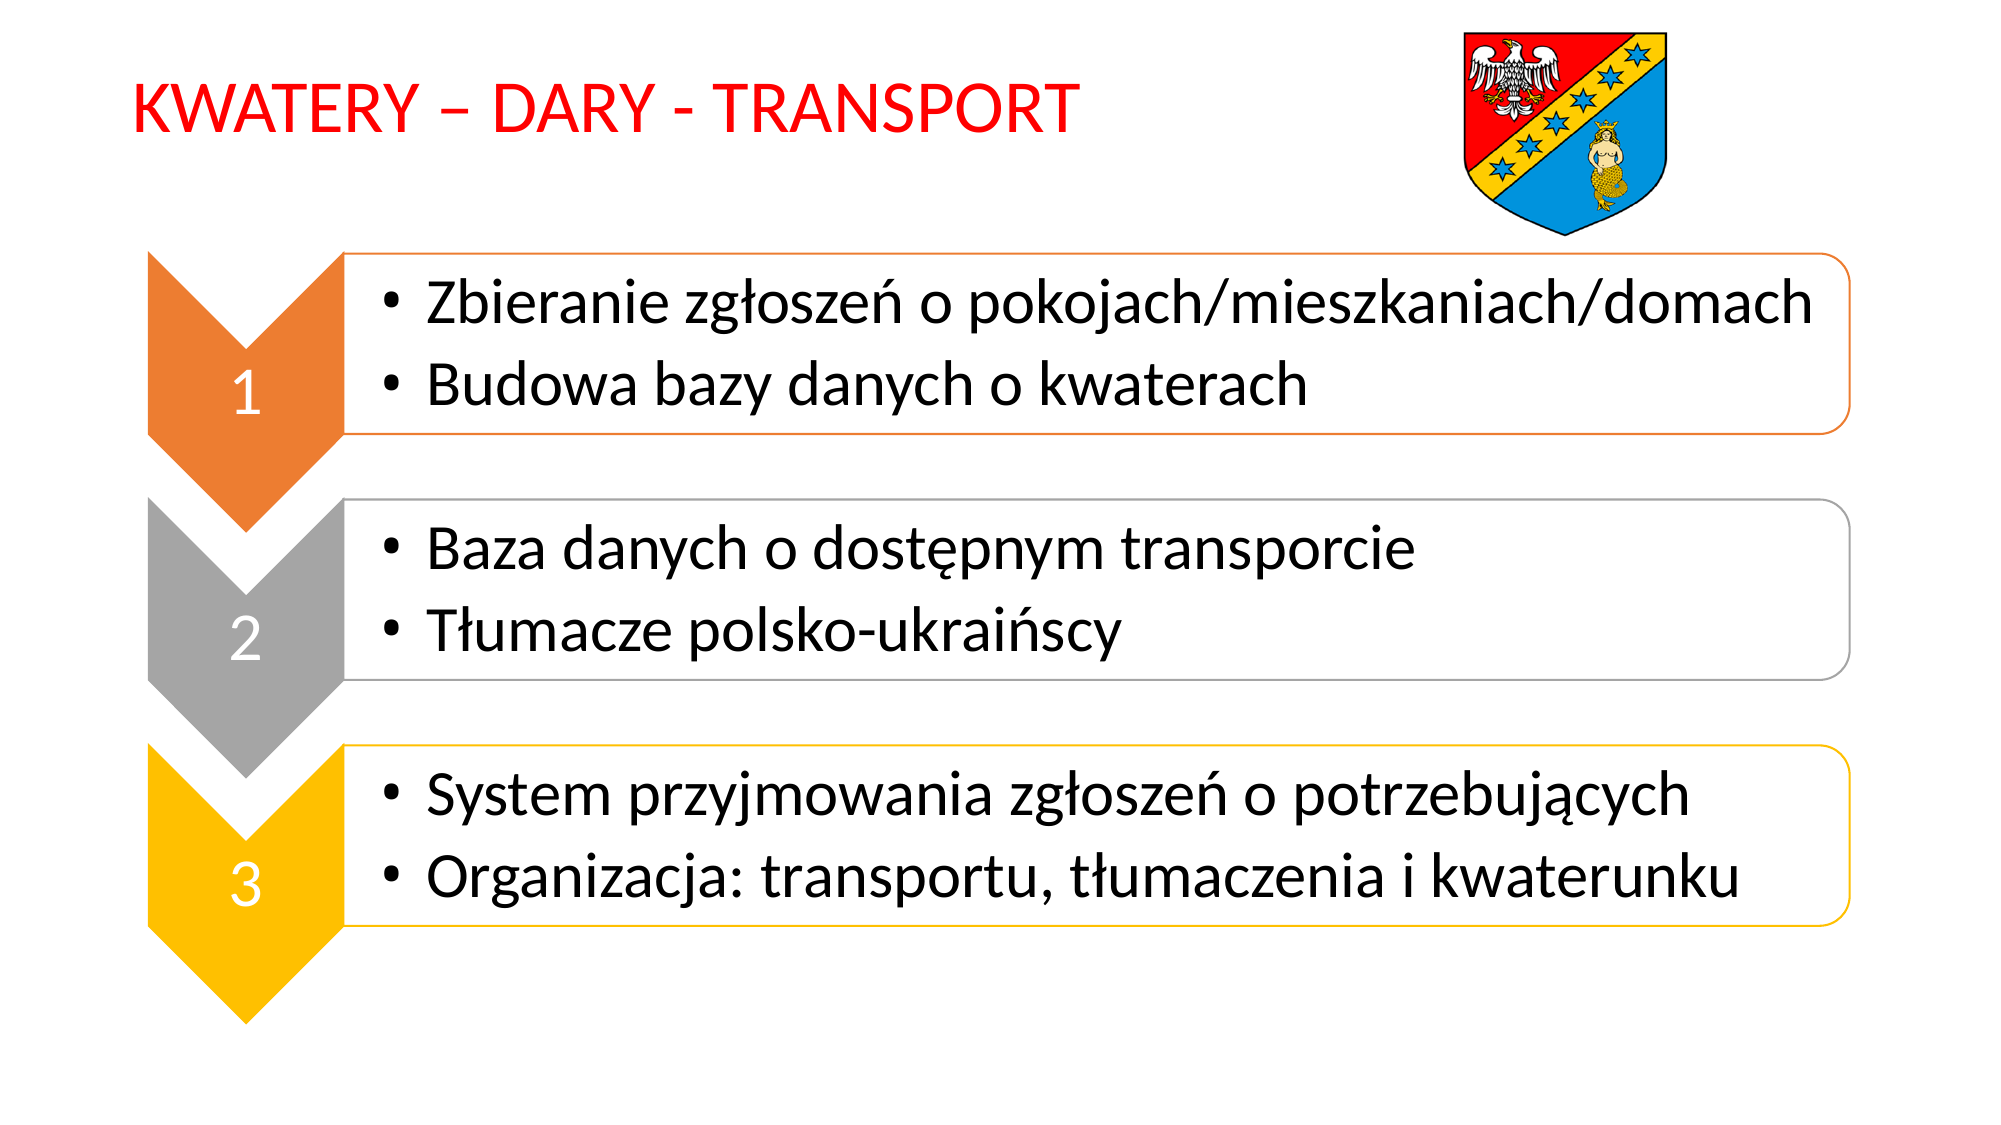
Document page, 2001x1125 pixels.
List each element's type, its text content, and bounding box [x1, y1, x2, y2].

text_box Zbieranie zgłoszeń o pokojach/mieszkaniach/domach Budowa bazy danych o kwaterach [343, 253, 1850, 434]
text_box 3 [148, 745, 344, 1024]
picture [1460, 29, 1670, 239]
text_box 1 [148, 253, 344, 532]
text_box Baza danych o dostępnym transporcie Tłumacze polsko-ukraińscy [343, 499, 1850, 680]
text_box 2 [148, 499, 344, 778]
text_box KWATERY – DARY - TRANSPORT [100, 49, 1114, 156]
text_box System przyjmowania zgłoszeń o potrzebujących Organizacja: transportu, tłumaczenia i kwaterunku [343, 745, 1850, 926]
